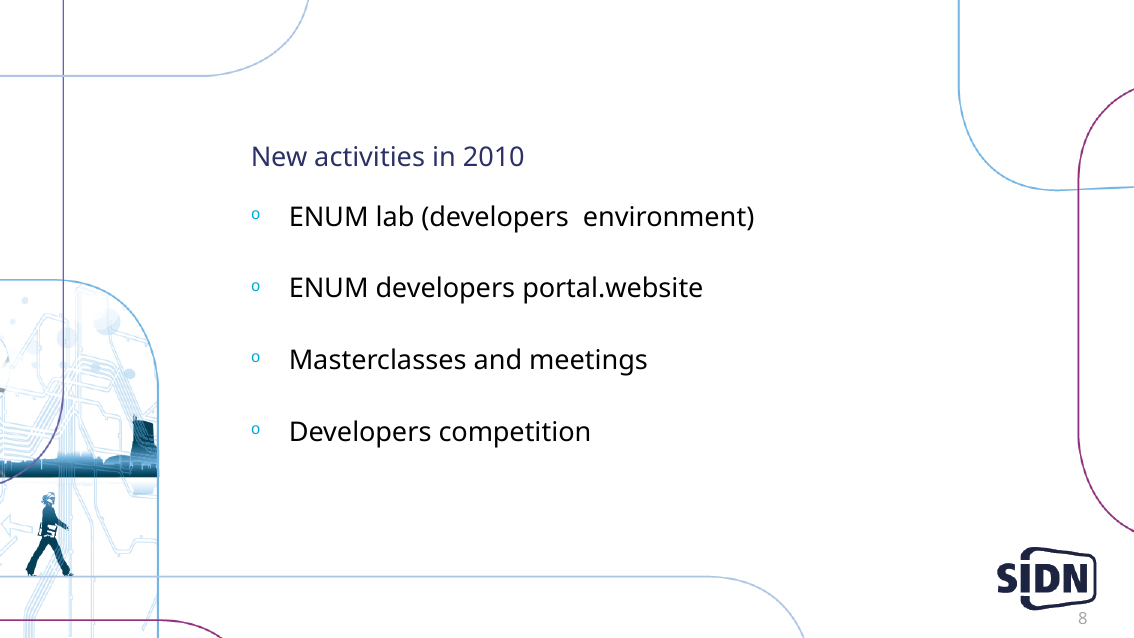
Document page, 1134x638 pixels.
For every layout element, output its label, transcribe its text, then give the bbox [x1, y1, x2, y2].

list ENUM lab (developers environment) ENUM developers portal.website Masterclasses and meetings Developers competition [236, 191, 980, 540]
title New activities in 2010 [236, 118, 816, 191]
text_box <number> [989, 599, 1103, 638]
picture [0, 0, 1134, 638]
